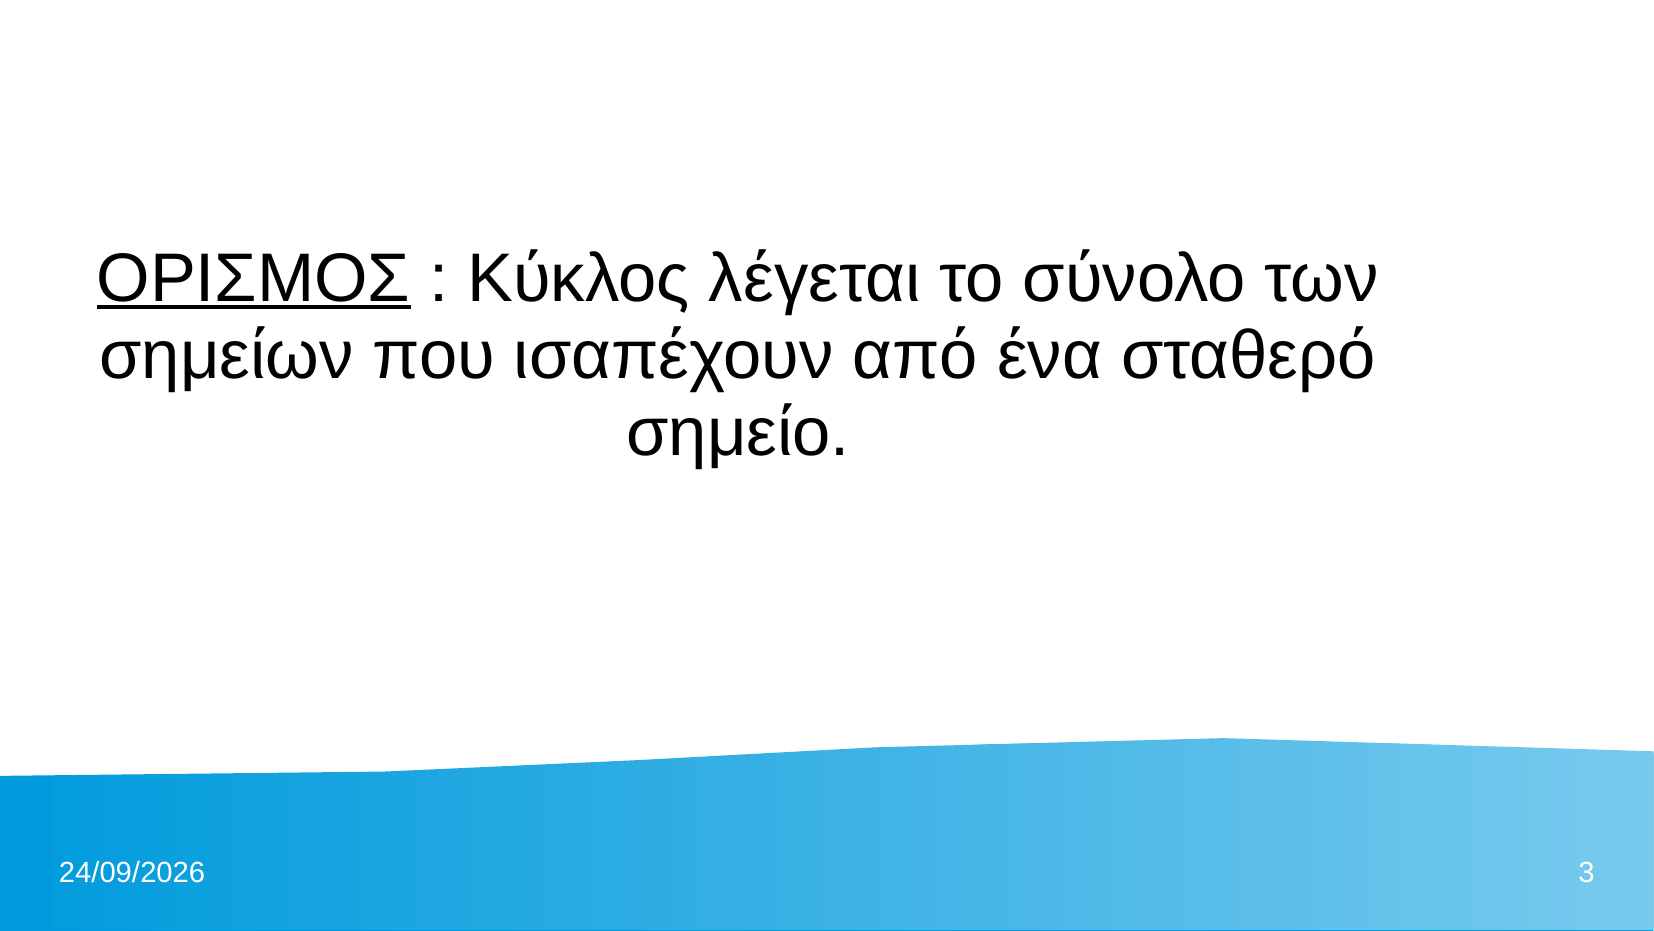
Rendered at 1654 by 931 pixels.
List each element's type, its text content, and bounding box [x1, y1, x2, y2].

title ΟΡΙΣΜΟΣ : Κύκλος λέγεται το σύνολο των σημείων που ισαπέχουν από ένα σταθερό σημείο. [0, 80, 1477, 628]
